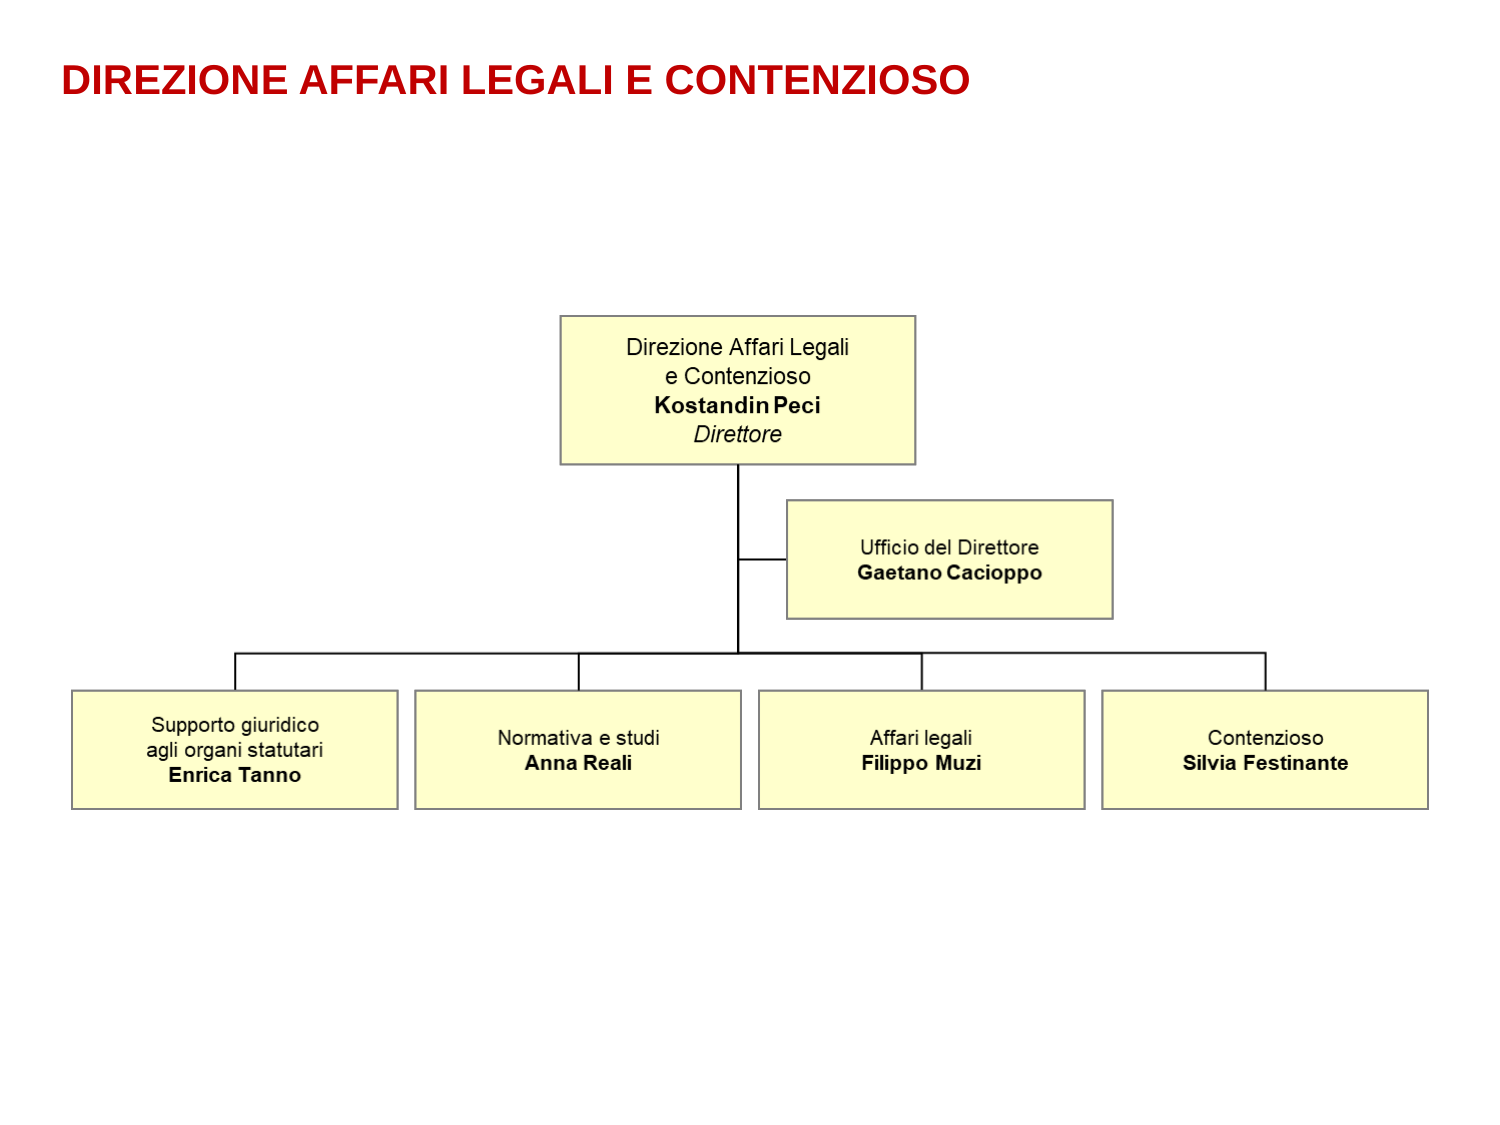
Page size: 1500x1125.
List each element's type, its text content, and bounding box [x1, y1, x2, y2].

picture [71, 315, 1429, 810]
text_box DIREZIONE AFFARI LEGALI E CONTENZIOSO [46, 45, 1458, 128]
